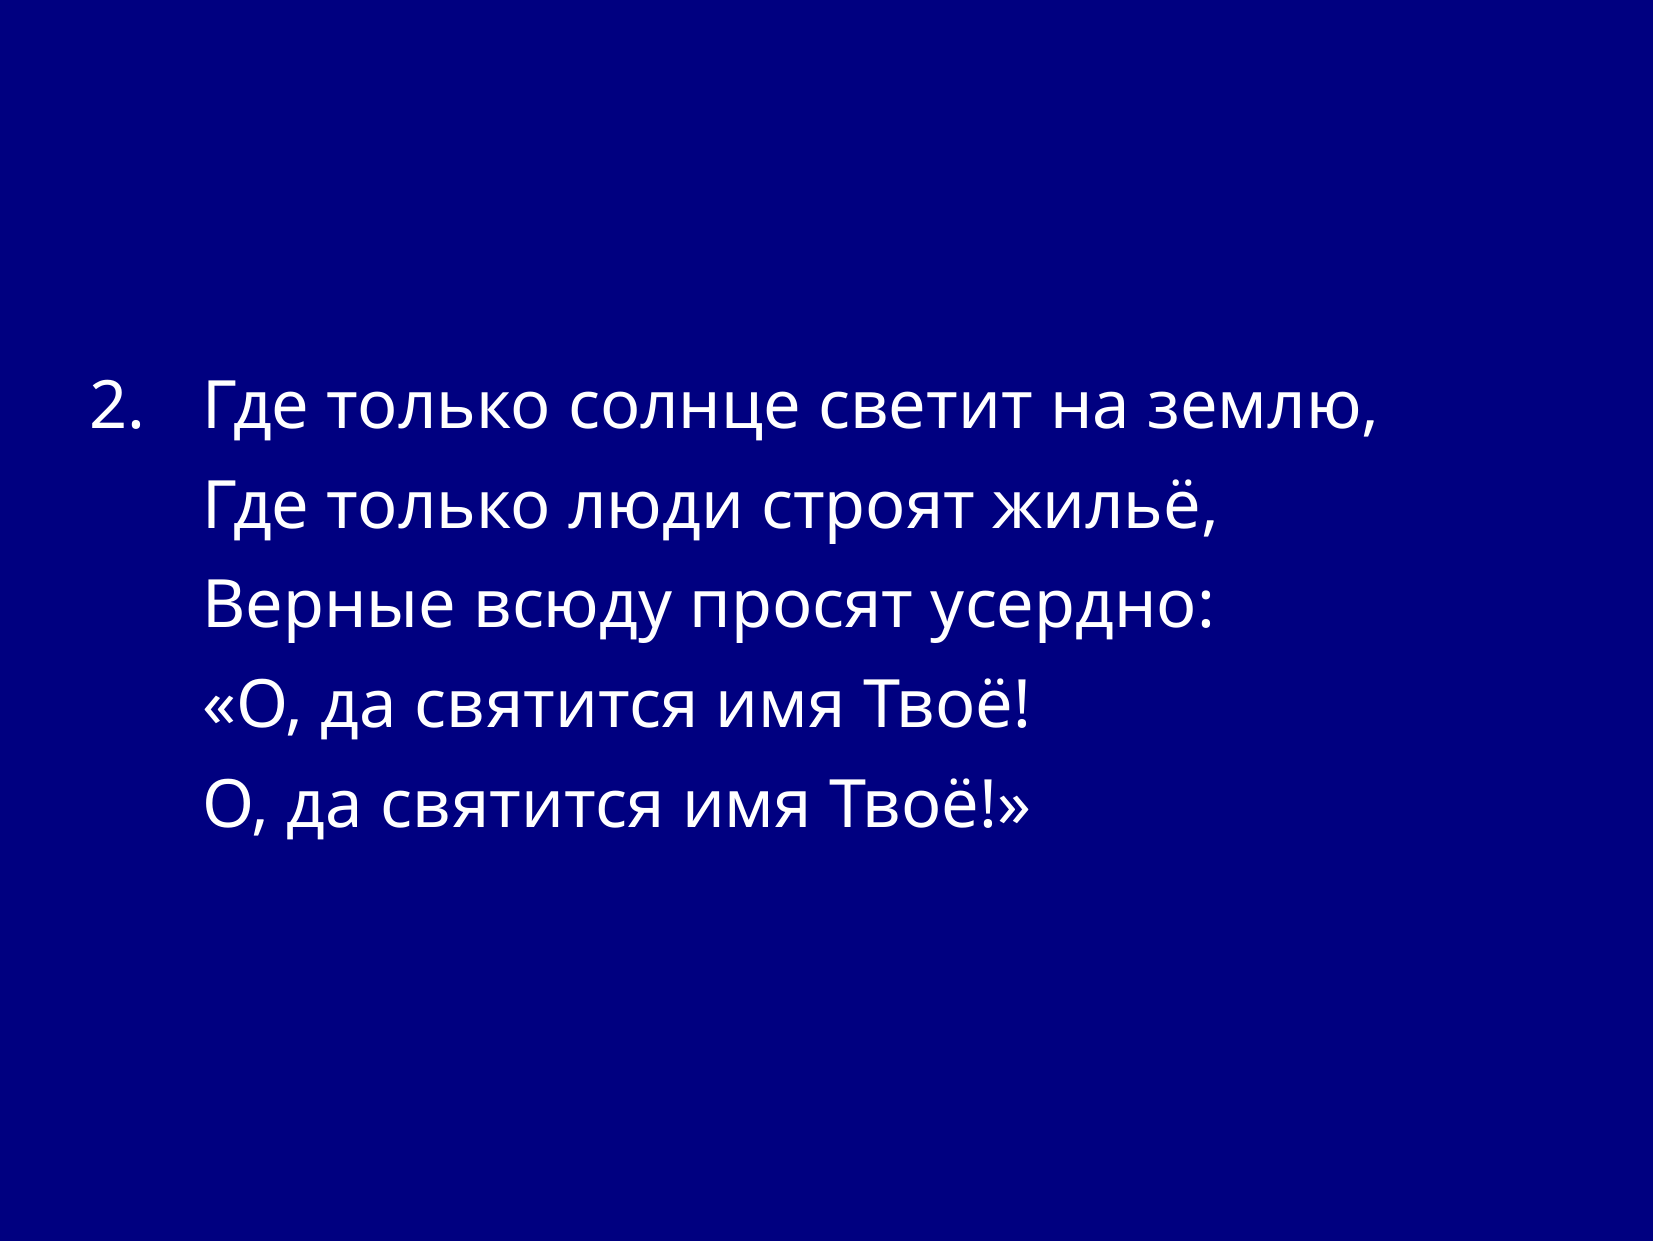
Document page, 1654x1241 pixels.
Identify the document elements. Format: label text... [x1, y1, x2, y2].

text_box 2. Где только солнце светит на землю, Где только люди строят жильё, Верные всюду просят усердно: «О, да святится имя Твоё! О, да святится имя Твоё!» [75, 150, 1576, 1163]
